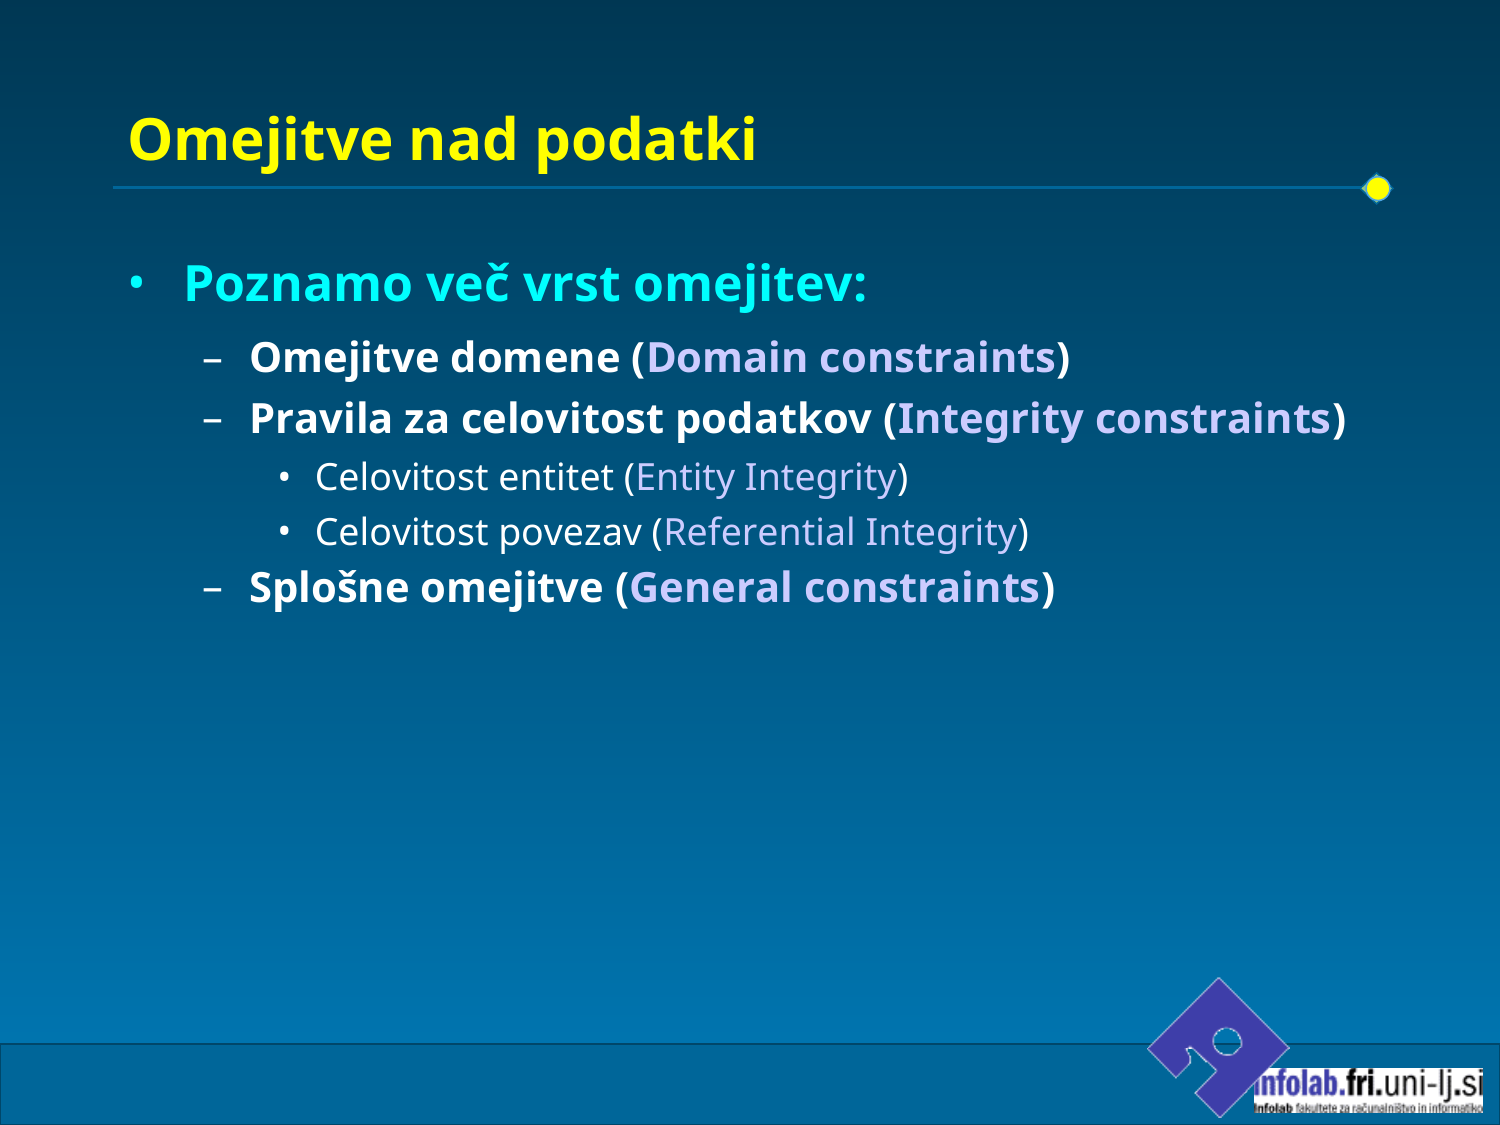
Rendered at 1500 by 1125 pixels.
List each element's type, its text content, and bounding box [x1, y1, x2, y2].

list Poznamo več vrst omejitev: Omejitve domene (Domain constraints) Pravila za celovitost podatkov (Integrity constraints) Celovitost entitet (Entity Integrity) Celovitost povezav (Referential Integrity) Splošne omejitve (General constraints) [112, 237, 1388, 963]
title Omejitve nad podatki [112, 94, 1388, 181]
picture [1149, 978, 1482, 1117]
